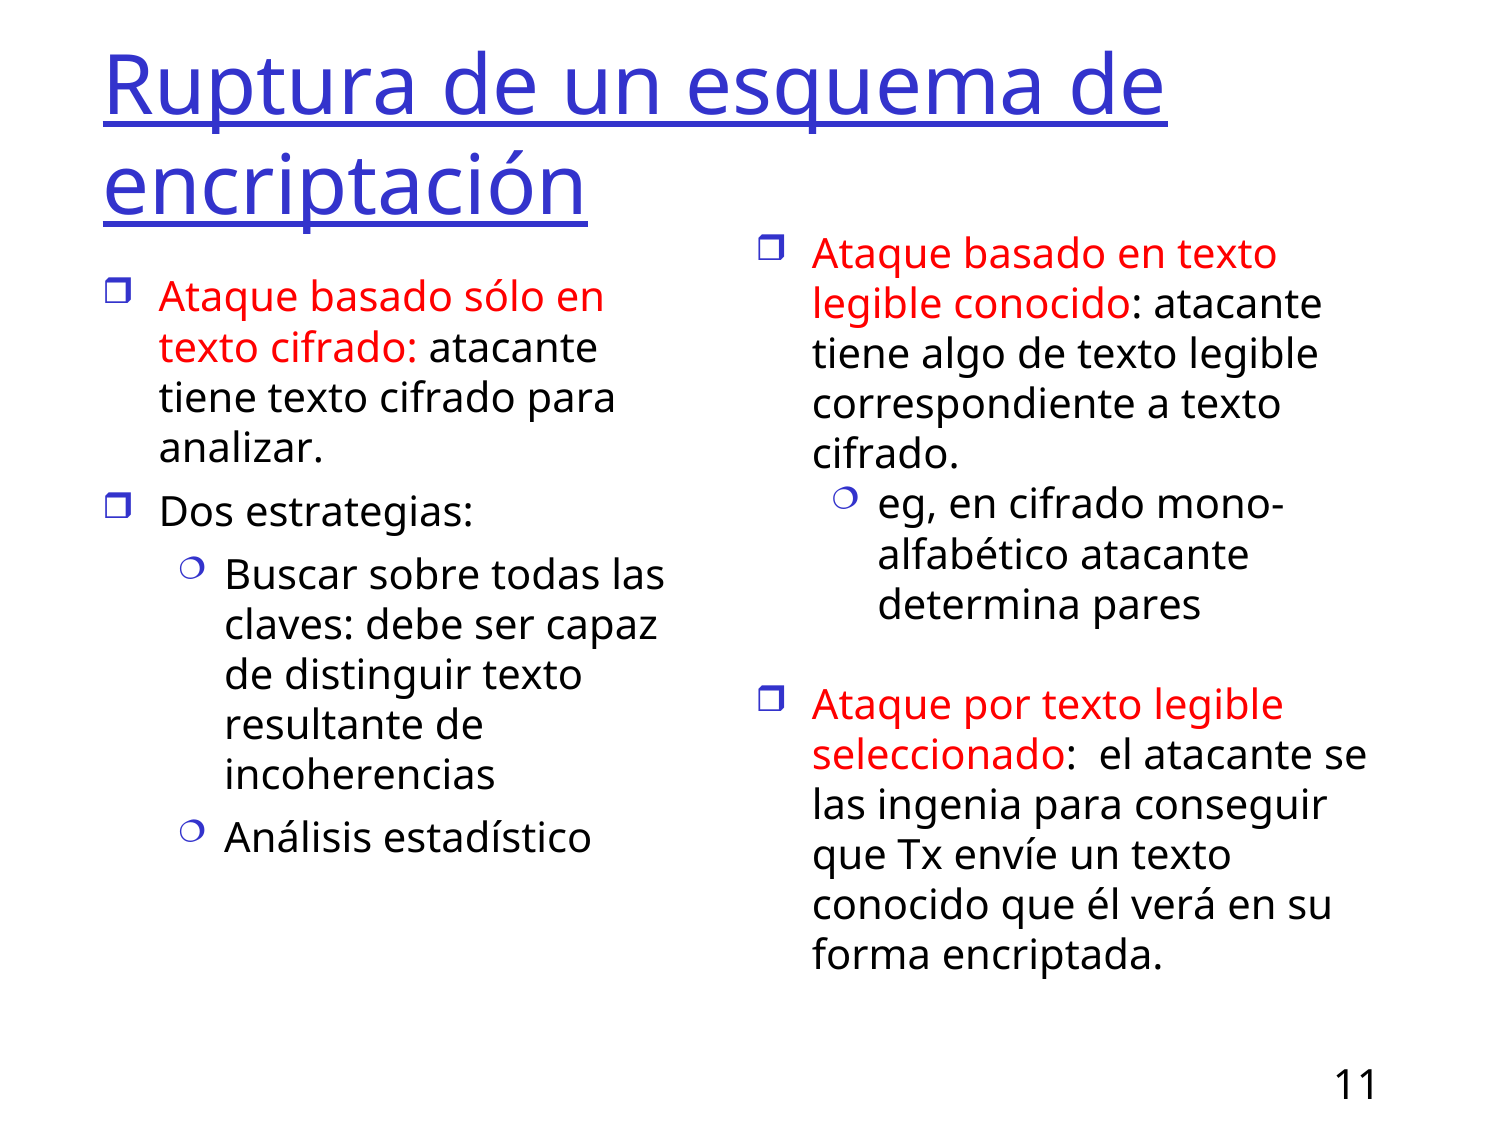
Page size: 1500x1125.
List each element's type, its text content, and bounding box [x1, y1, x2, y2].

list Ataque basado sólo en texto cifrado: atacante tiene texto cifrado para analizar. Dos estrategias: Buscar sobre todas las claves: debe ser capaz de distinguir texto resultante de incoherencias Análisis estadístico [87, 262, 710, 1006]
title Ruptura de un esquema de encriptación [87, 23, 1363, 239]
list Ataque basado en texto legible conocido: atacante tiene algo de texto legible correspondiente a texto cifrado. eg, en cifrado mono-alfabético atacante determina pares Ataque por texto legible seleccionado: el atacante se las ingenia para conseguir que Tx envíe un texto conocido que él verá en su forma encriptada. [740, 219, 1425, 1041]
